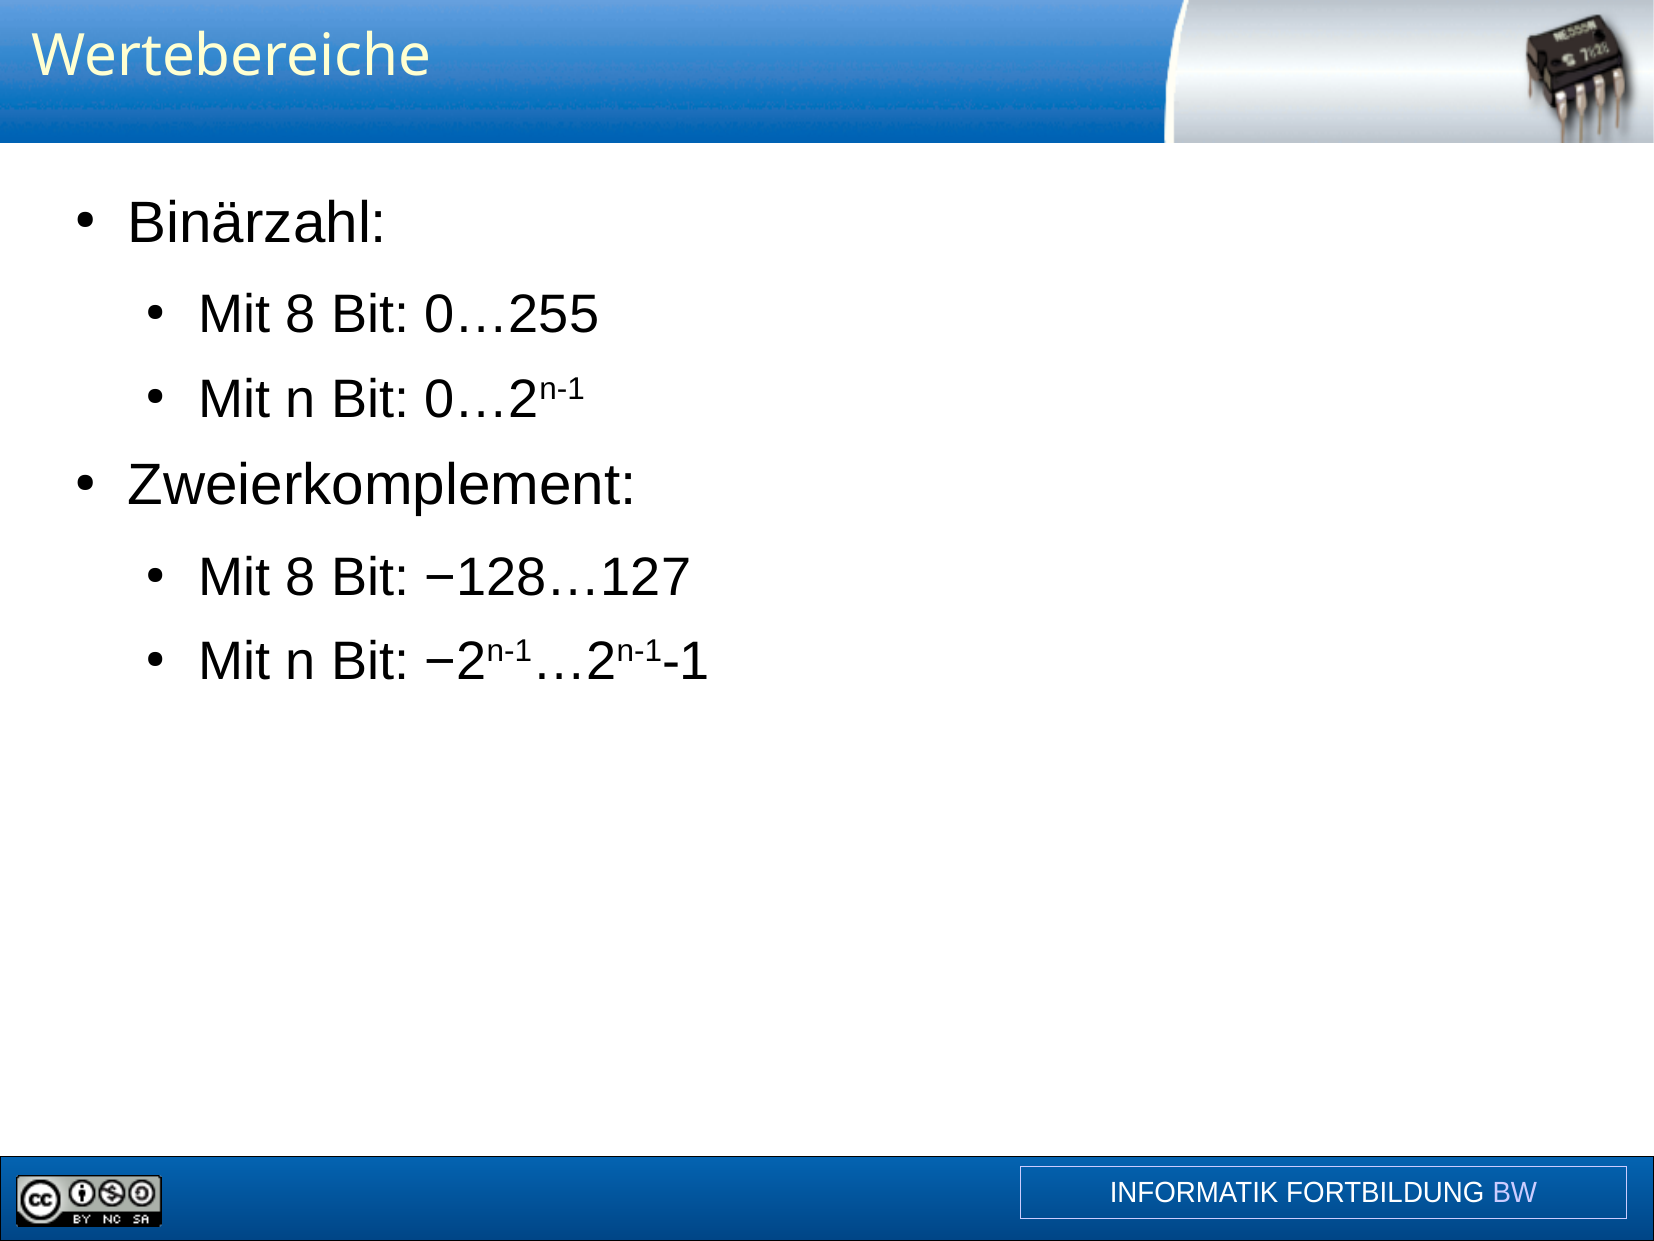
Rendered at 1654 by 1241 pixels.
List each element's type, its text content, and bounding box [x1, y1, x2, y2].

picture [0, 0, 1654, 143]
title Wertebereiche [31, 14, 1151, 92]
list Binärzahl: Mit 8 Bit: 0…255 Mit n Bit: 0…2n-1 Zweierkomplement: Mit 8 Bit: −128…127 Mit n Bit: −2n-1…2n-1-1 [57, 189, 1605, 909]
picture [16, 1175, 162, 1227]
